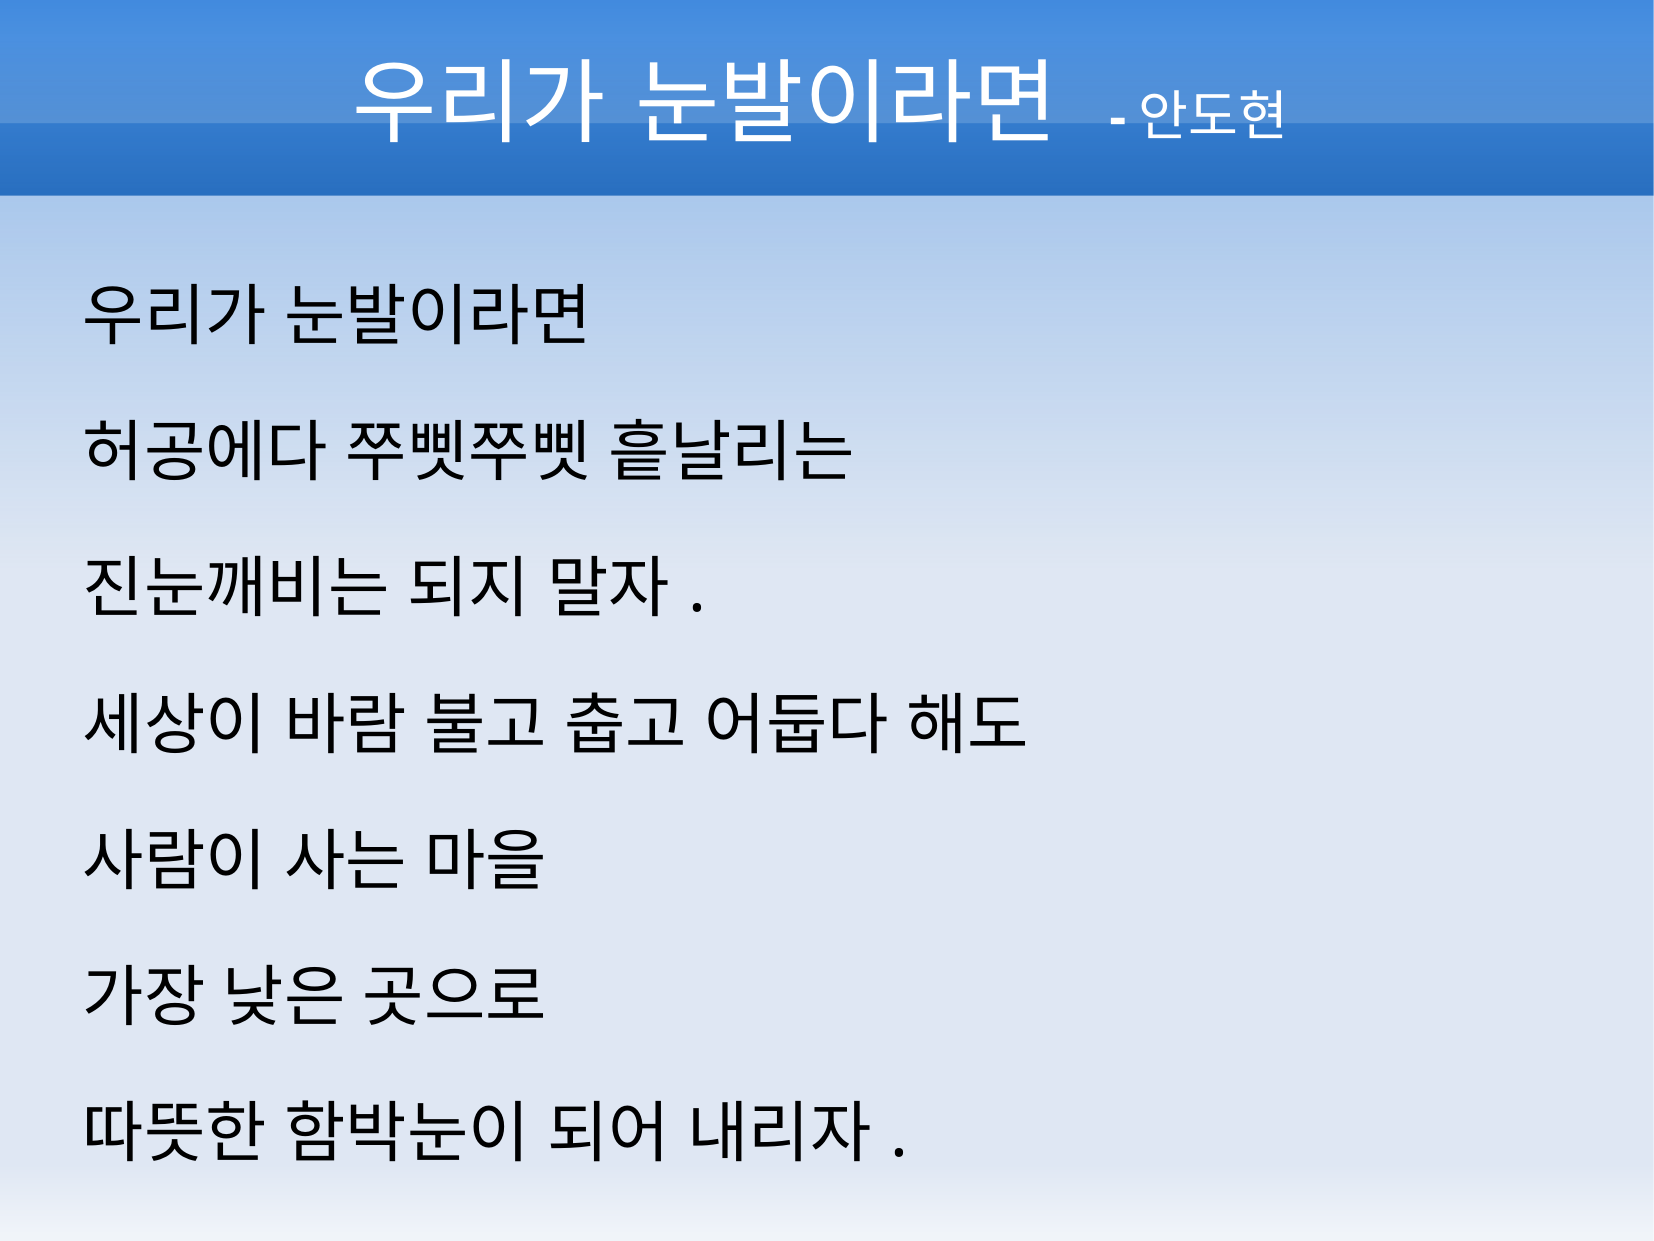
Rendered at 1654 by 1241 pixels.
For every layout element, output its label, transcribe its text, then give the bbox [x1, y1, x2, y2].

title 우리가 눈발이라면 -안도현 [76, 7, 1565, 200]
subtitle 우리가 눈발이라면 허공에다 쭈삣쭈삣 흩날리는 진눈깨비는 되지 말자. 세상이 바람 불고 춥고 어둡다 해도 사람이 사는 마을 가장 낮은 곳으로 따뜻한 함박눈이 되어 내리자. [82, 297, 1571, 1102]
picture [0, 0, 1654, 1241]
